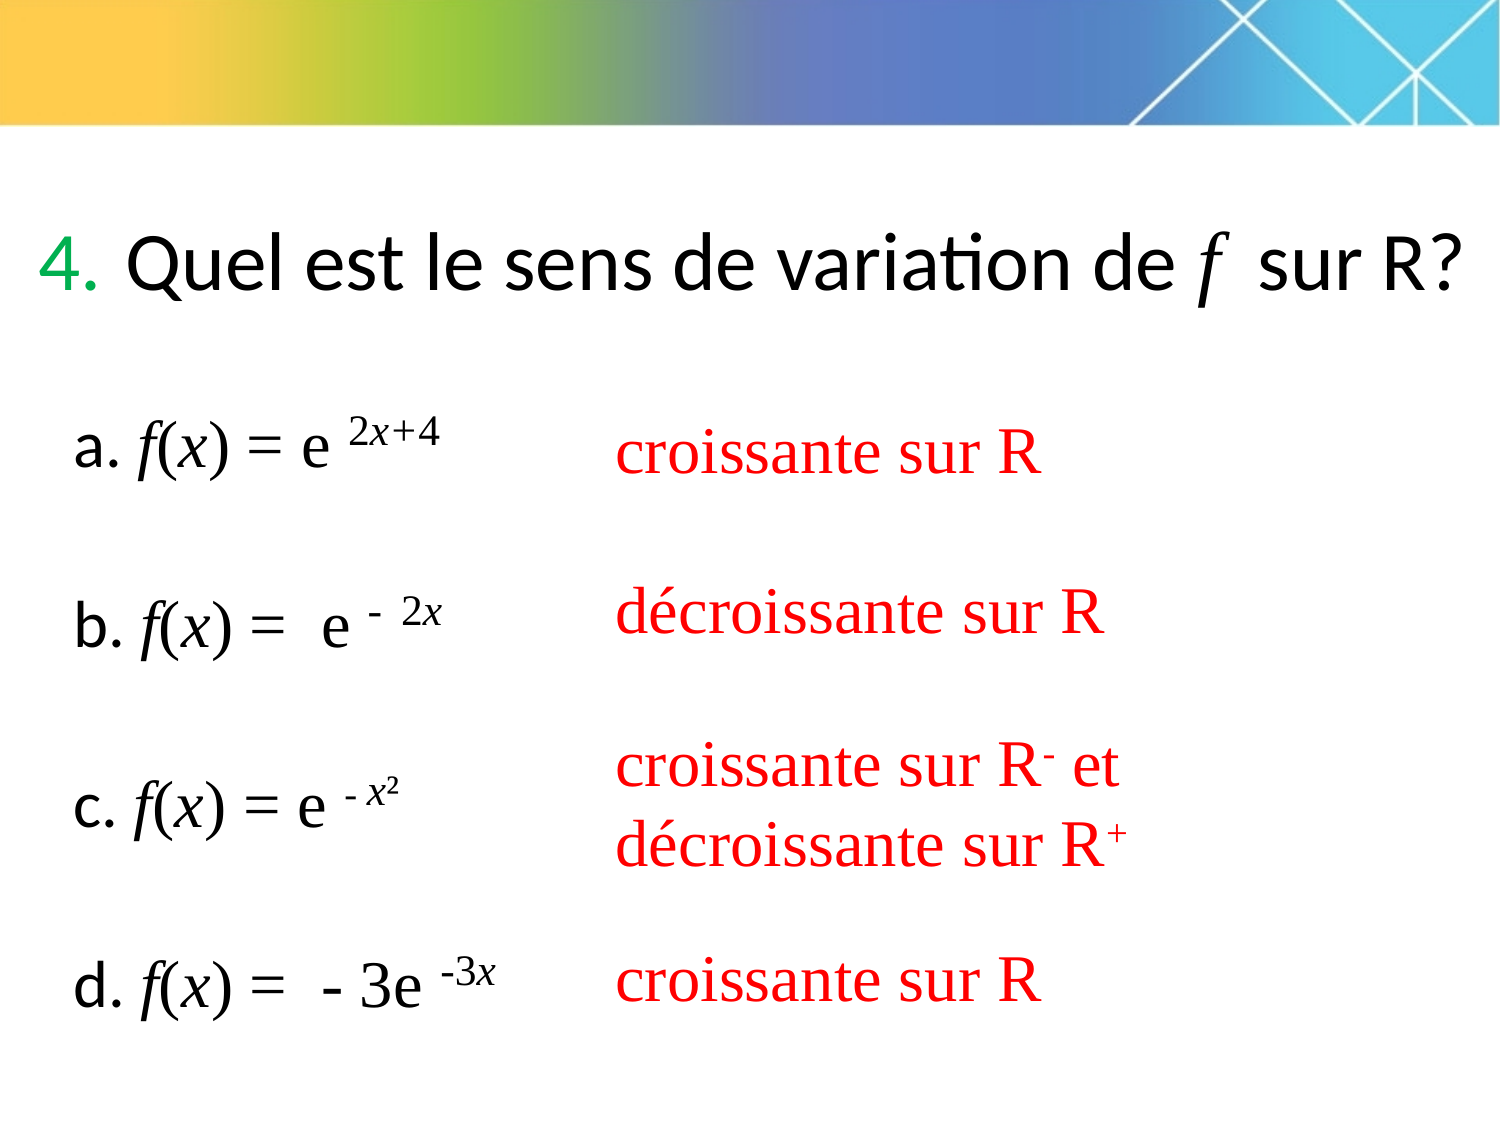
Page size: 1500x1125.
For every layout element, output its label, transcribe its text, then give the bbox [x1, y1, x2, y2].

picture [0, 0, 1500, 127]
text_box a. f(x) = e 2x+4 b. f(x) = e - 2x c. f(x) = e - x² d. f(x) = - 3e -3x [59, 295, 1454, 1031]
text_box croissante sur R décroissante sur R croissante sur R- et décroissante sur R+ croissante sur R [600, 318, 1152, 1023]
title Quel est le sens de variation de f sur R? [23, 163, 1500, 351]
